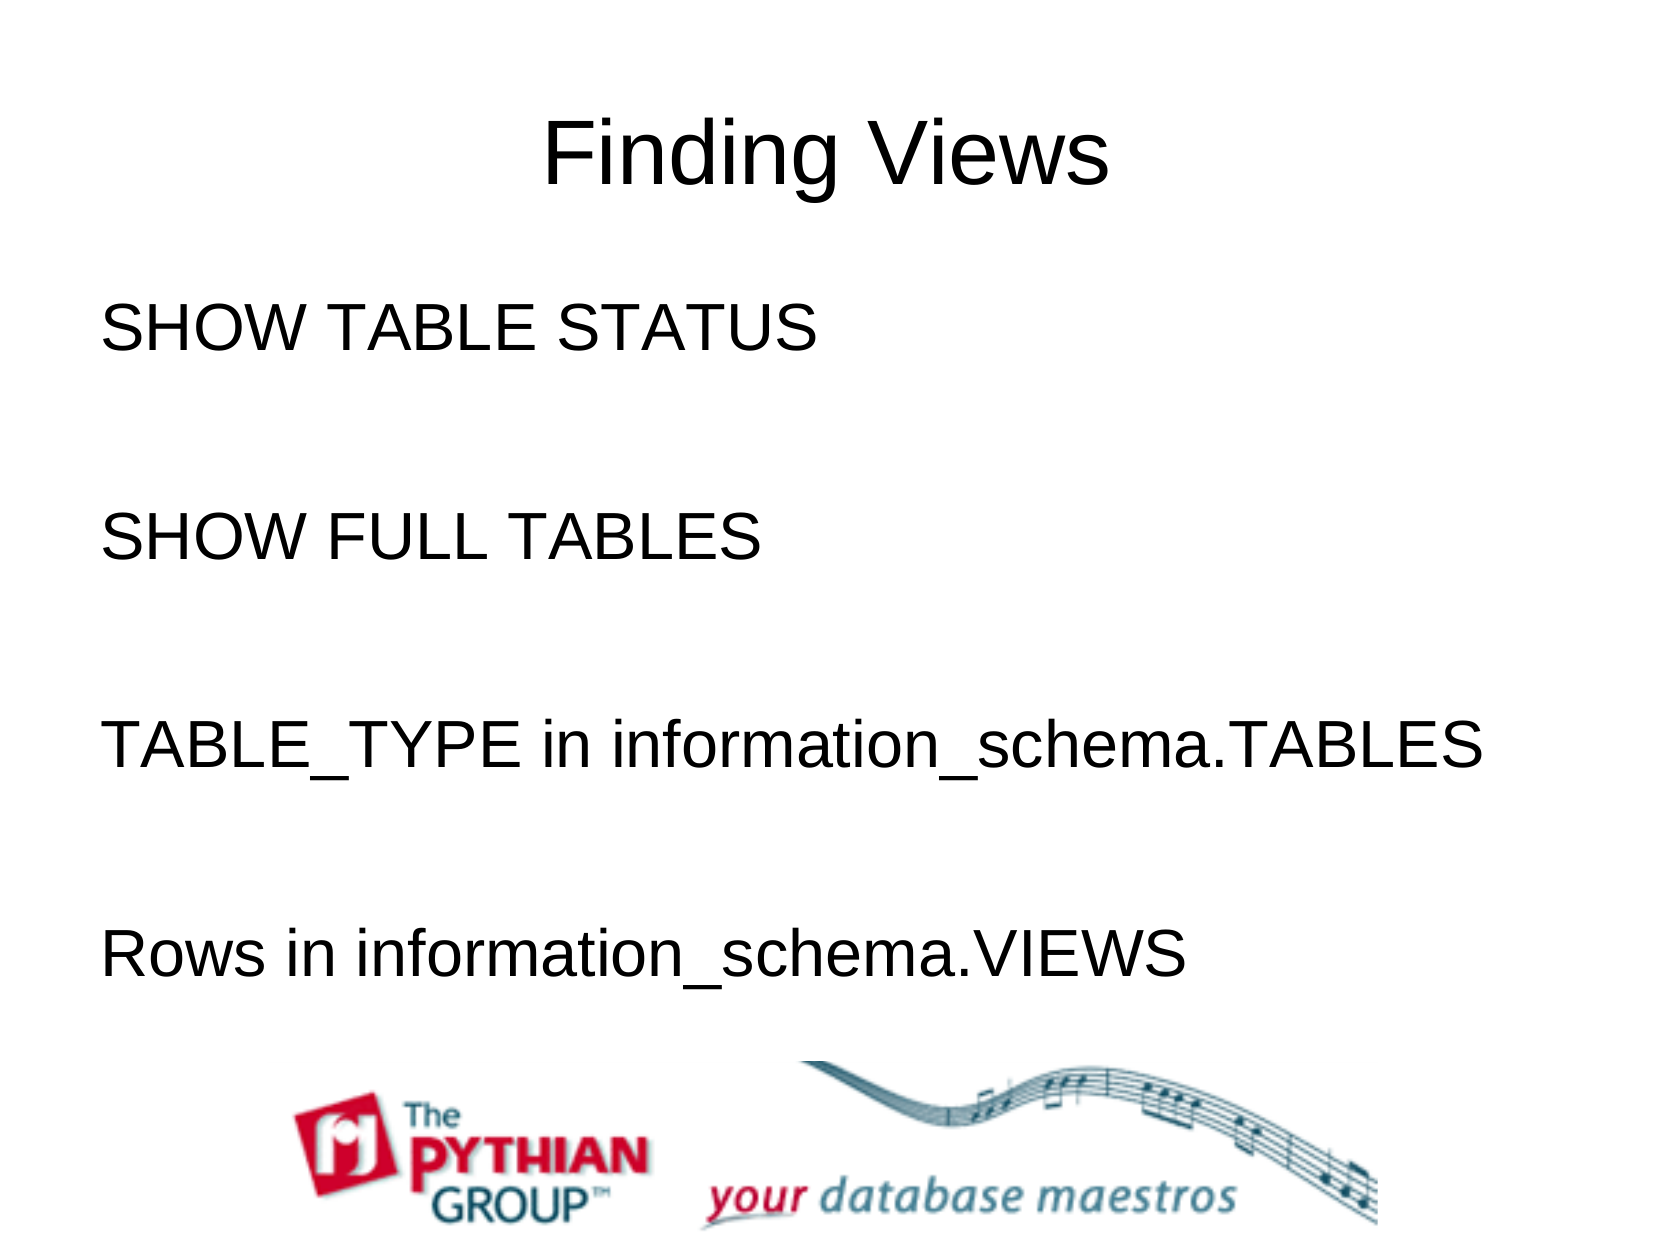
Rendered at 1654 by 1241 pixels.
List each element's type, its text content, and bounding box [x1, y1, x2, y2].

picture [266, 1094, 1378, 1241]
title Finding Views [82, 49, 1571, 257]
list SHOW TABLE STATUS SHOW FULL TABLES TABLE_TYPE in information_schema.TABLES Rows in information_schema.VIEWS [82, 290, 1571, 1094]
